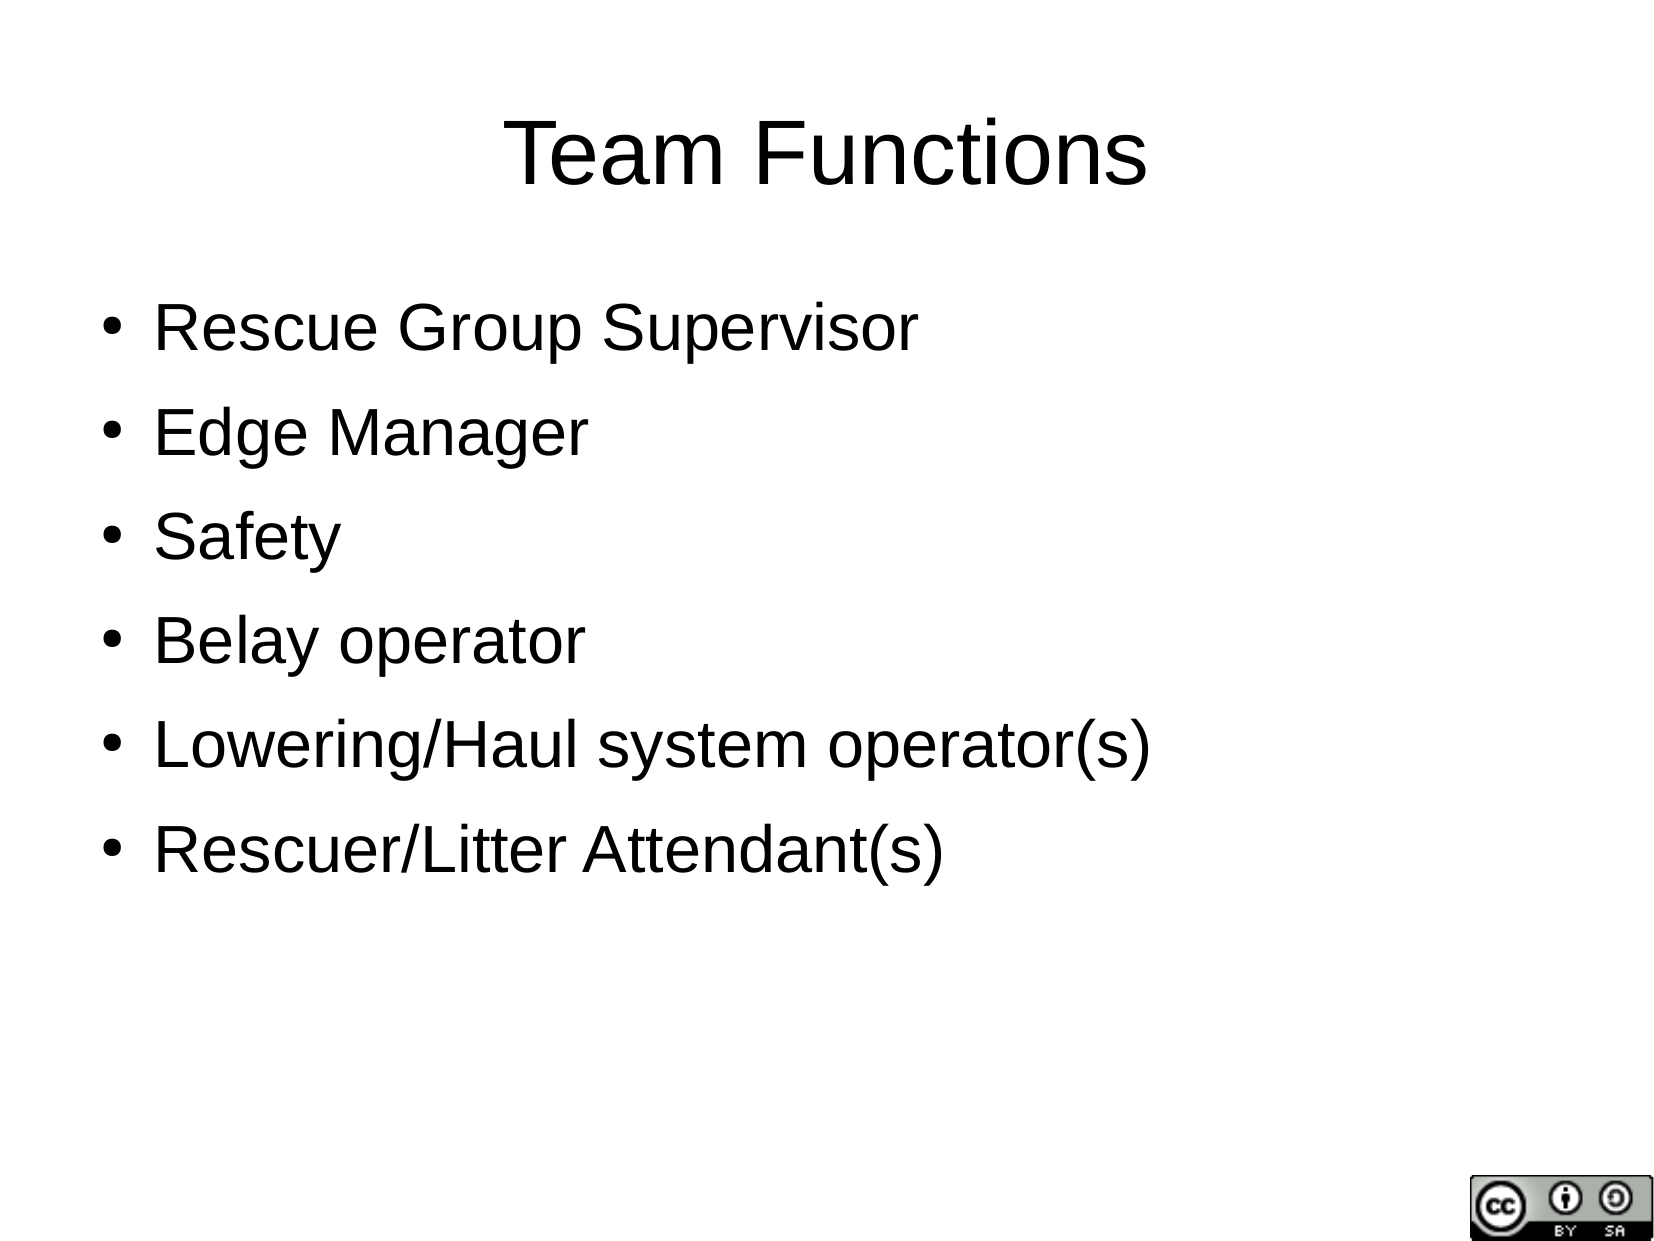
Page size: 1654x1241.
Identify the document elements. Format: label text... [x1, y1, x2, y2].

title Team Functions [82, 49, 1571, 257]
list Rescue Group Supervisor Edge Manager Safety Belay operator Lowering/Haul system operator(s) Rescuer/Litter Attendant(s) [82, 290, 1571, 1010]
picture [1470, 1175, 1654, 1241]
